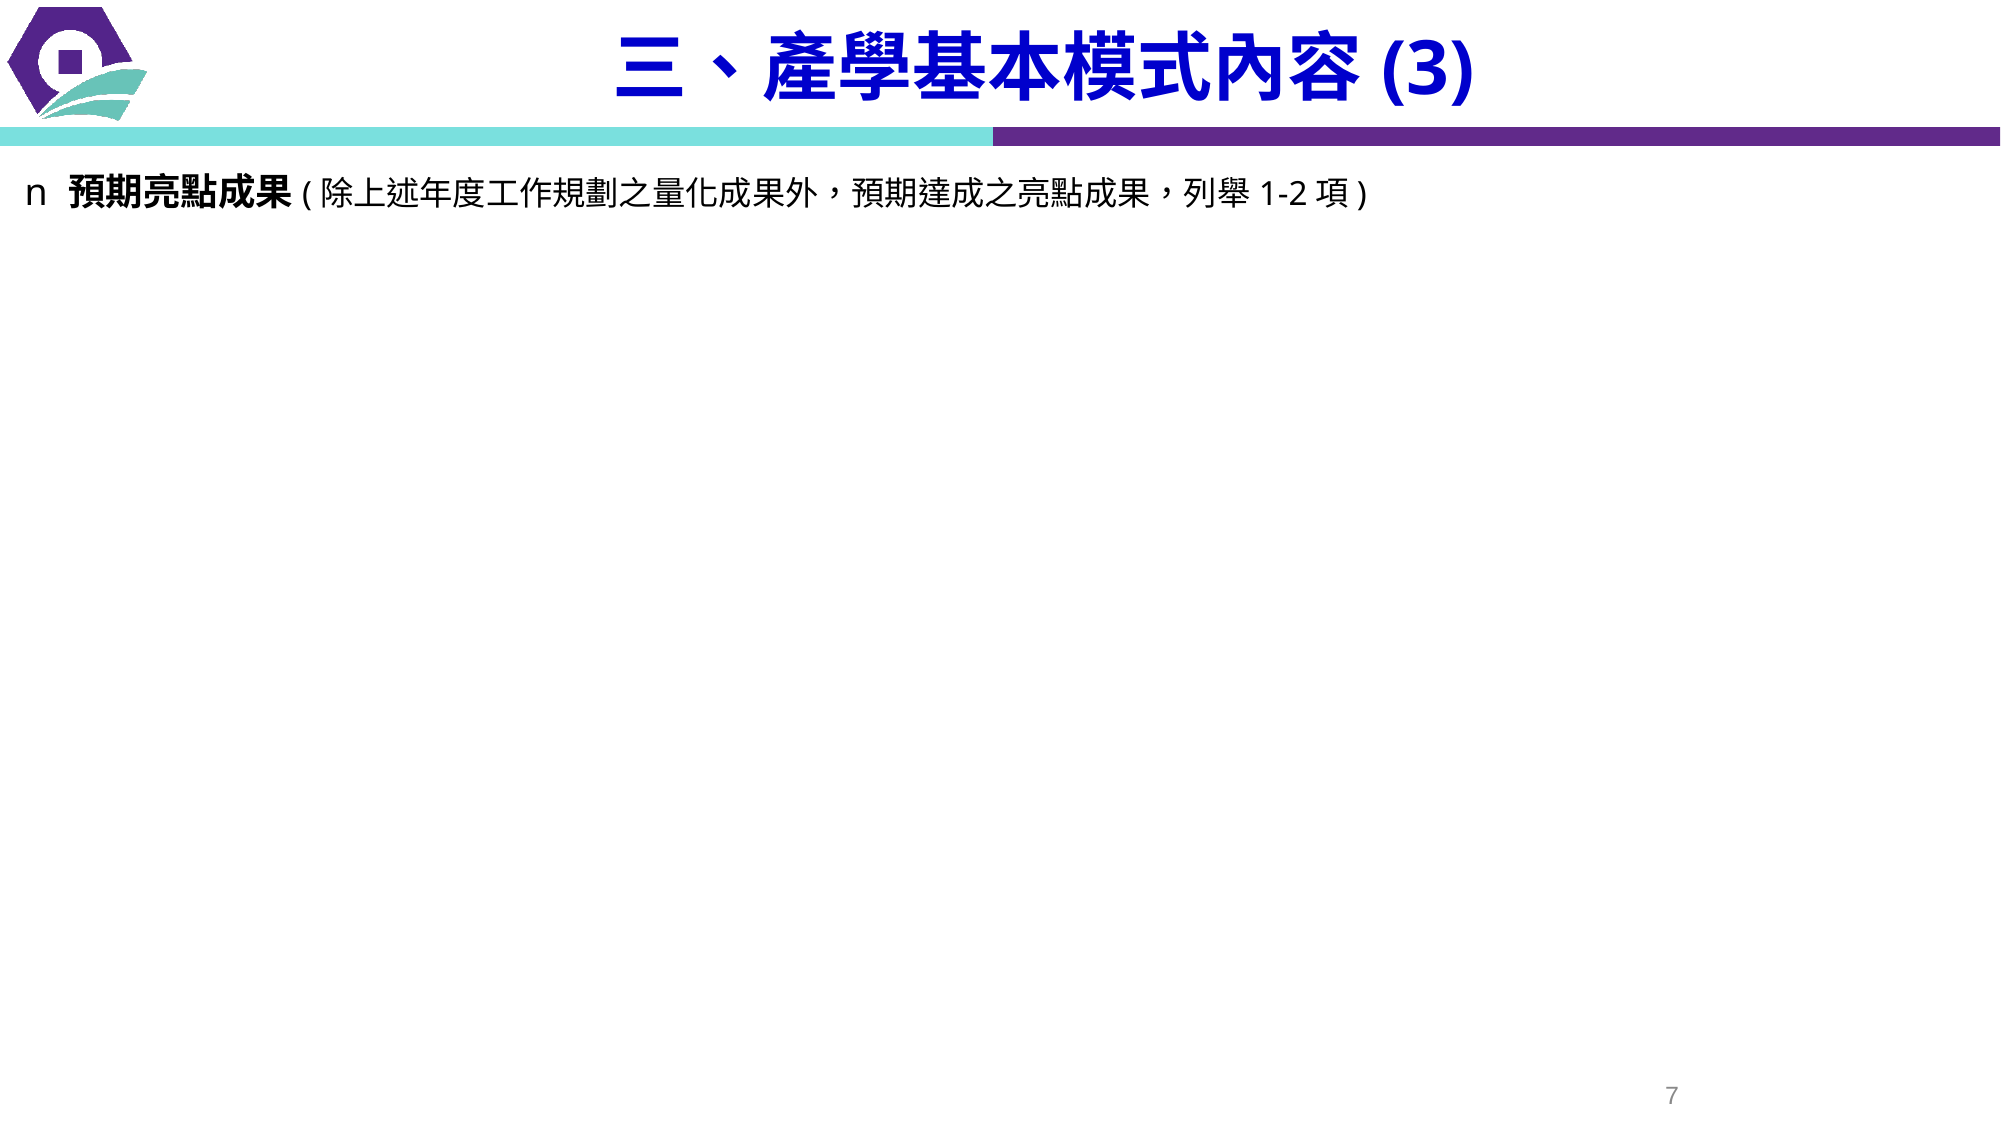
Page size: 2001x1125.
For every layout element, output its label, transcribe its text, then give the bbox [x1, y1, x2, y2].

text_box 7 [1650, 1065, 2000, 1125]
title 三、產學基本模式內容(3) [0, 11, 2000, 114]
text_box 預期亮點成果(除上述年度工作規劃之量化成果外，預期達成之亮點成果，列舉1-2項) [10, 161, 1980, 221]
